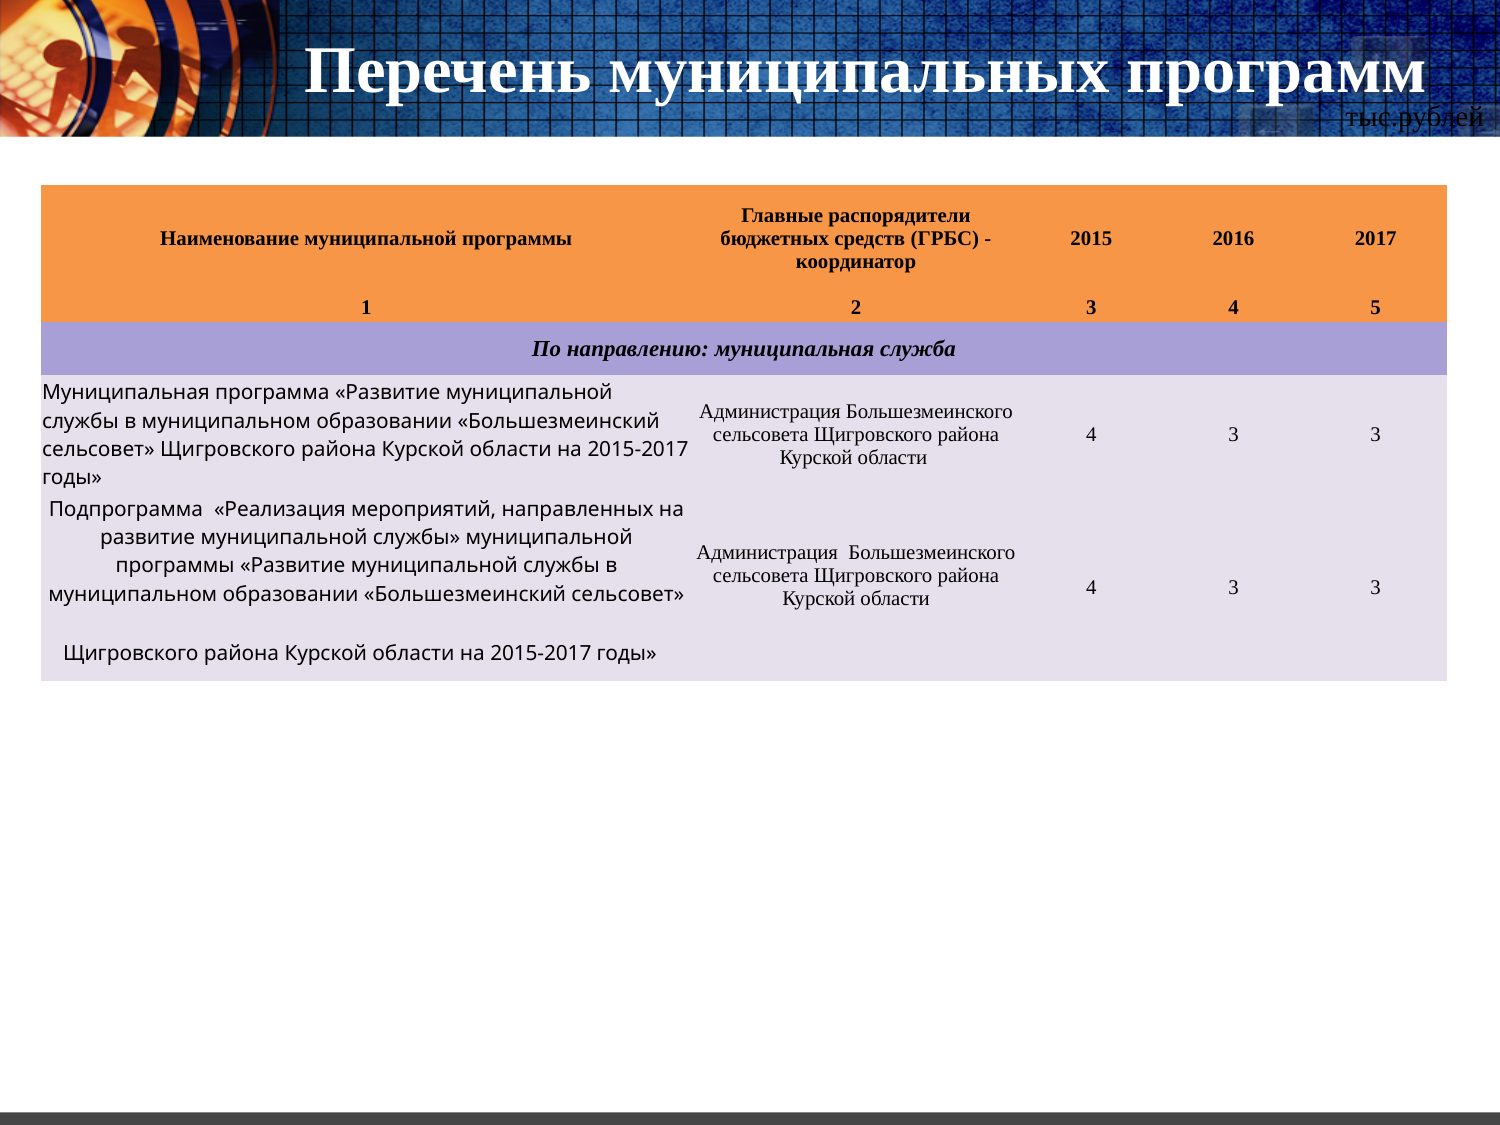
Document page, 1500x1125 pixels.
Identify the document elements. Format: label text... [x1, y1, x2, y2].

table_cell 4 [1020, 493, 1162, 681]
table_cell По направлению: муниципальная служба [41, 322, 1447, 375]
table_cell 2 [692, 292, 1020, 322]
table_cell 3 [1162, 493, 1305, 681]
table_header 2017 [1305, 185, 1447, 292]
table_cell Администрация Большезмеинского сельсовета Щигровского района Курской области [692, 375, 1020, 493]
table_header 2016 [1162, 185, 1305, 292]
table_cell Муниципальная программа «Развитие муниципальной службы в муниципальном образовании «Большезмеинский сельсовет» Щигровского района Курской области на 2015-2017 годы» [41, 375, 692, 493]
table_cell 3 [1020, 292, 1162, 322]
picture [0, 0, 1500, 138]
table_header 2015 [1020, 185, 1162, 292]
table_cell 3 [1305, 493, 1447, 681]
table_cell 5 [1305, 292, 1447, 322]
table_cell 3 [1162, 375, 1305, 493]
table_cell 4 [1020, 375, 1162, 493]
table_cell Администрация Большезмеинского сельсовета Щигровского района Курской области [692, 493, 1020, 681]
title Перечень муниципальных программ [289, 17, 1500, 111]
text_box тыс.рублей [1330, 90, 1500, 140]
table_cell Подпрограмма «Реализация мероприятий, направленных на развитие муниципальной службы» муниципальной программы «Развитие муниципальной службы в муниципальном образовании «Большезмеинский сельсовет» Щигровского района Курской области на 2015-2017 годы» [41, 493, 692, 681]
table_header Главные распорядители бюджетных средств (ГРБС) -координатор [692, 185, 1020, 292]
table_cell 4 [1162, 292, 1305, 322]
table_header Наименование муниципальной программы [41, 185, 692, 292]
table_cell 3 [1305, 375, 1447, 493]
table_cell 1 [41, 292, 692, 322]
